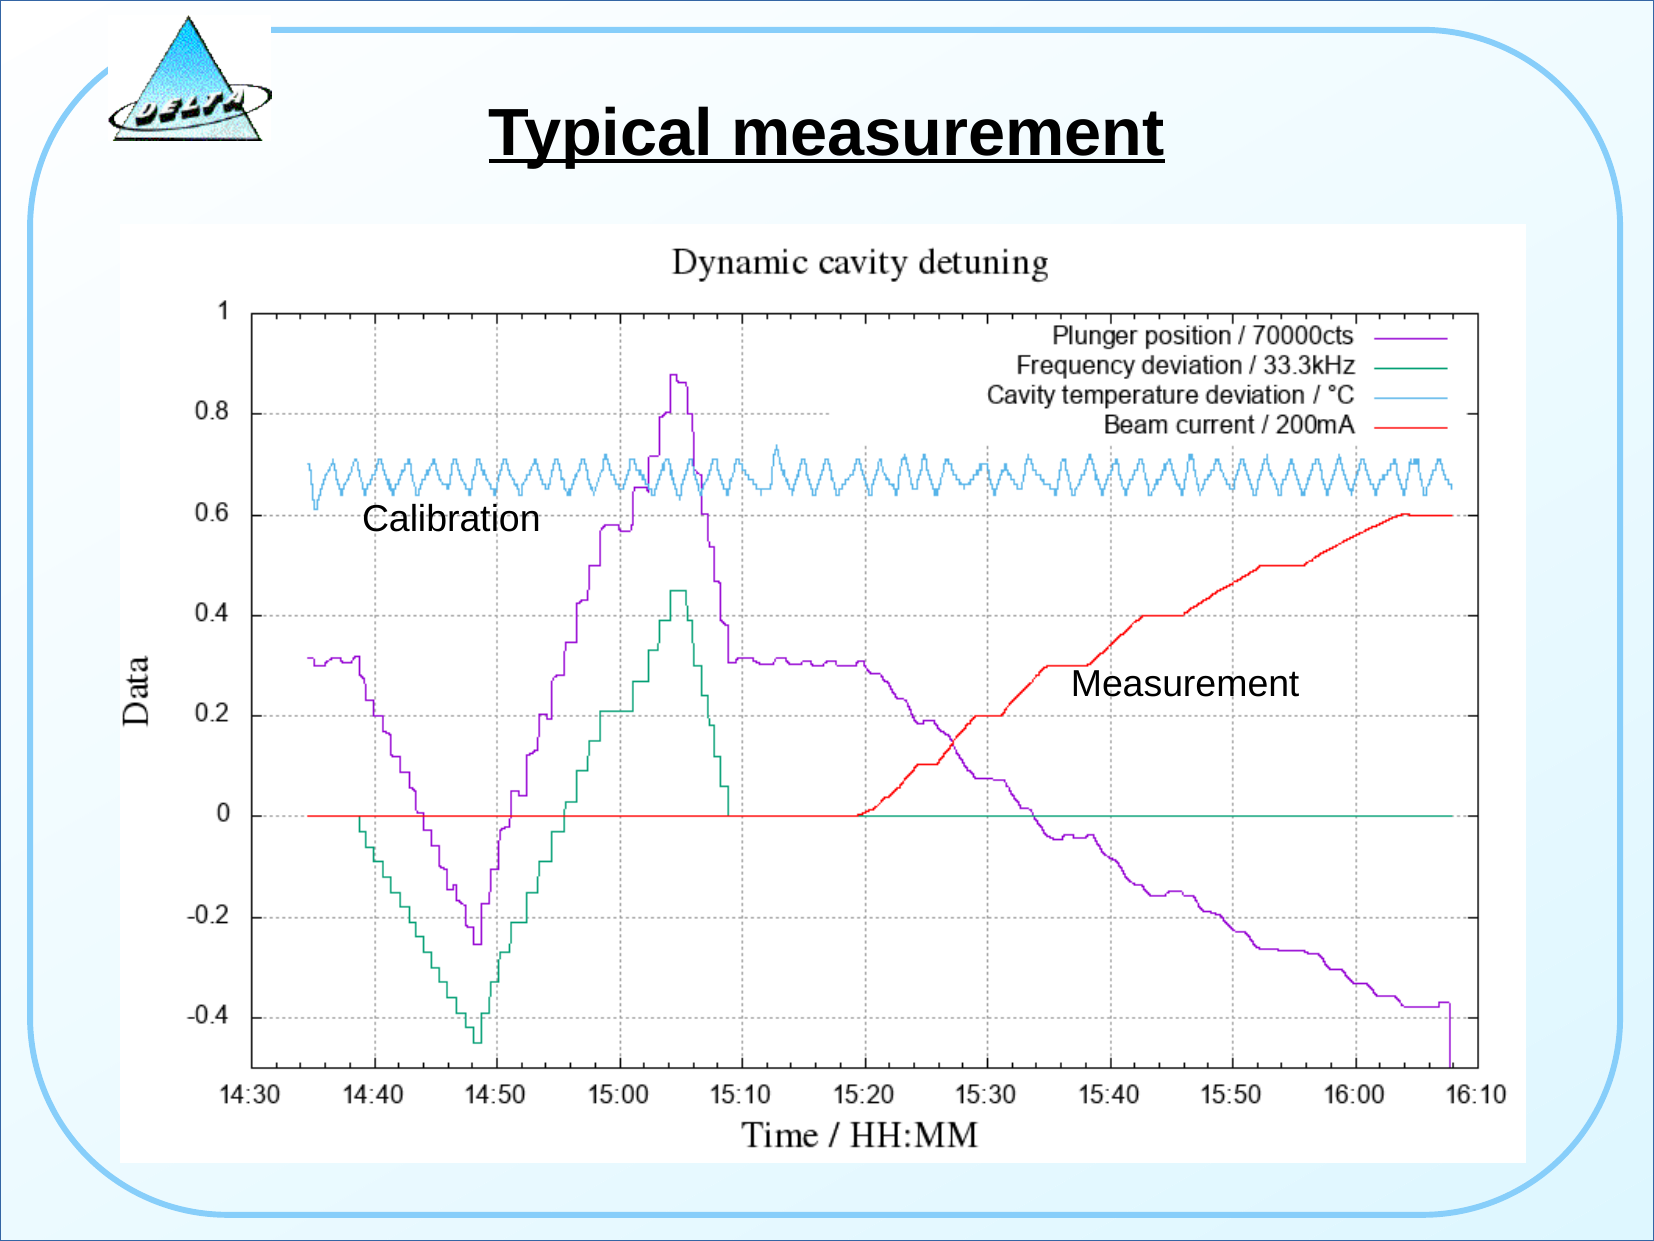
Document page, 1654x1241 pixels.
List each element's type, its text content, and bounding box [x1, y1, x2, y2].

text_box Calibration [347, 489, 556, 547]
text_box Measurement [1056, 655, 1315, 712]
text_box [0, 0, 1654, 1241]
picture [120, 224, 1526, 1163]
text_box Typical measurement [473, 87, 1180, 177]
picture [107, 14, 272, 141]
